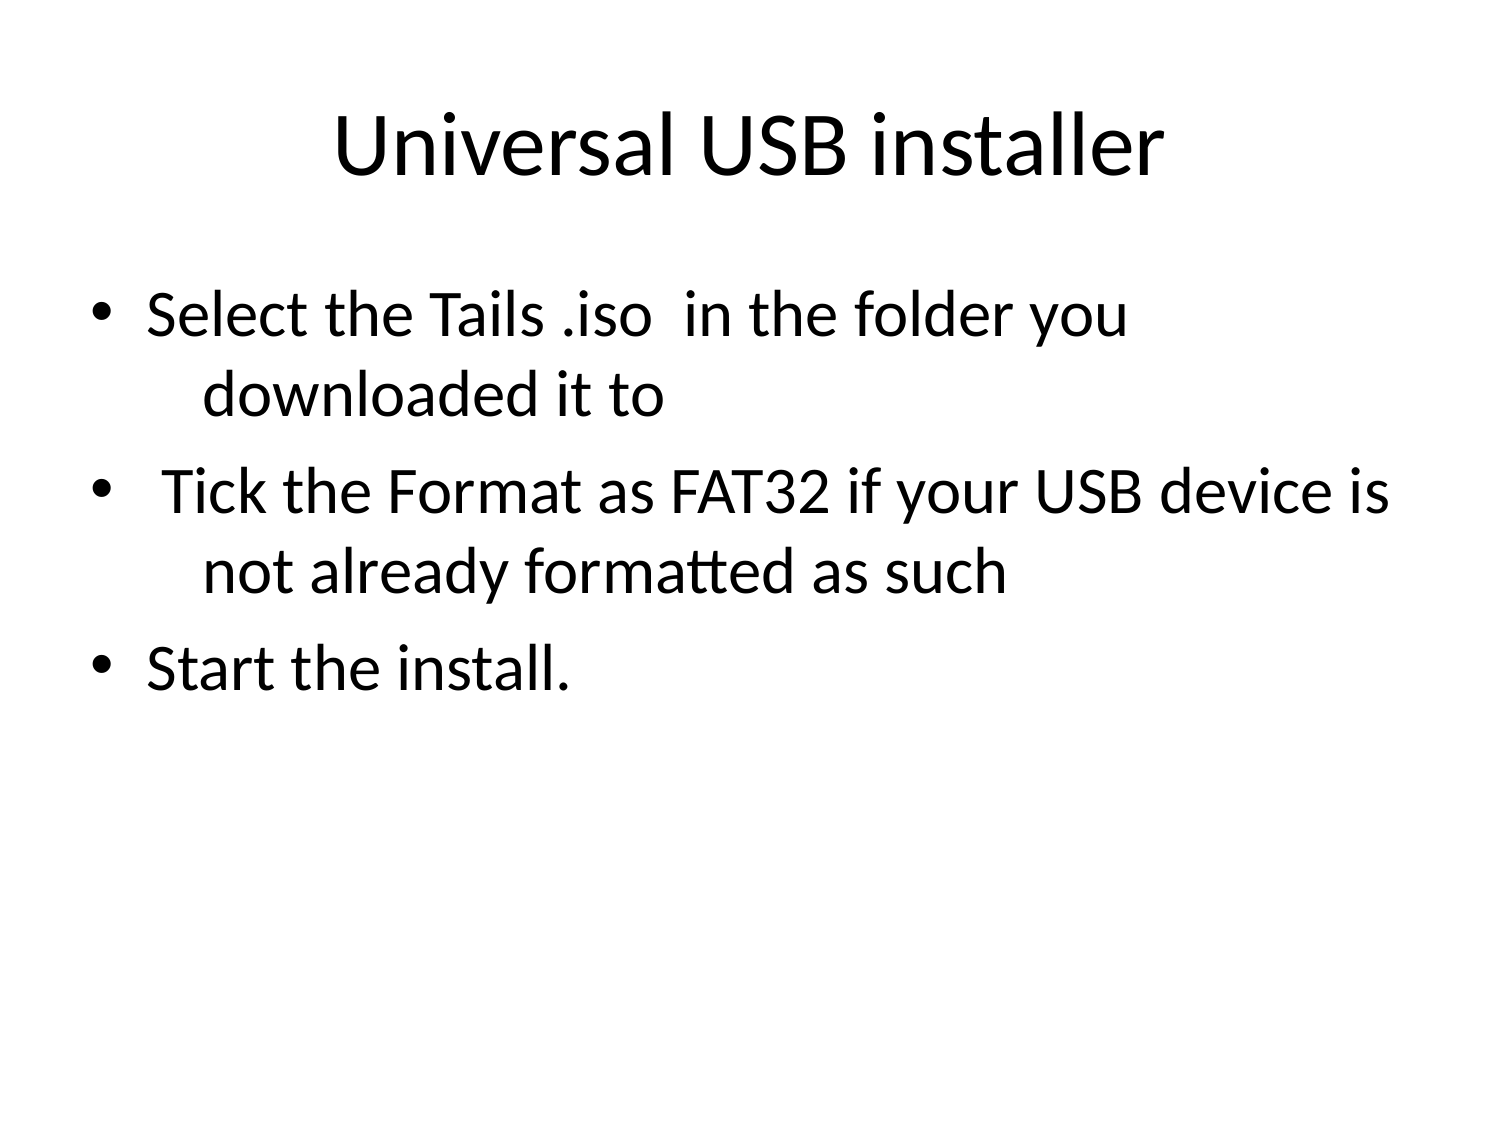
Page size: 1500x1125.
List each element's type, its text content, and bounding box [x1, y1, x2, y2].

title Universal USB installer [75, 45, 1426, 233]
list Select the Tails .iso in the folder you downloaded it to Tick the Format as FAT32 if your USB device is not already formatted as such Start the install. [75, 262, 1426, 1005]
